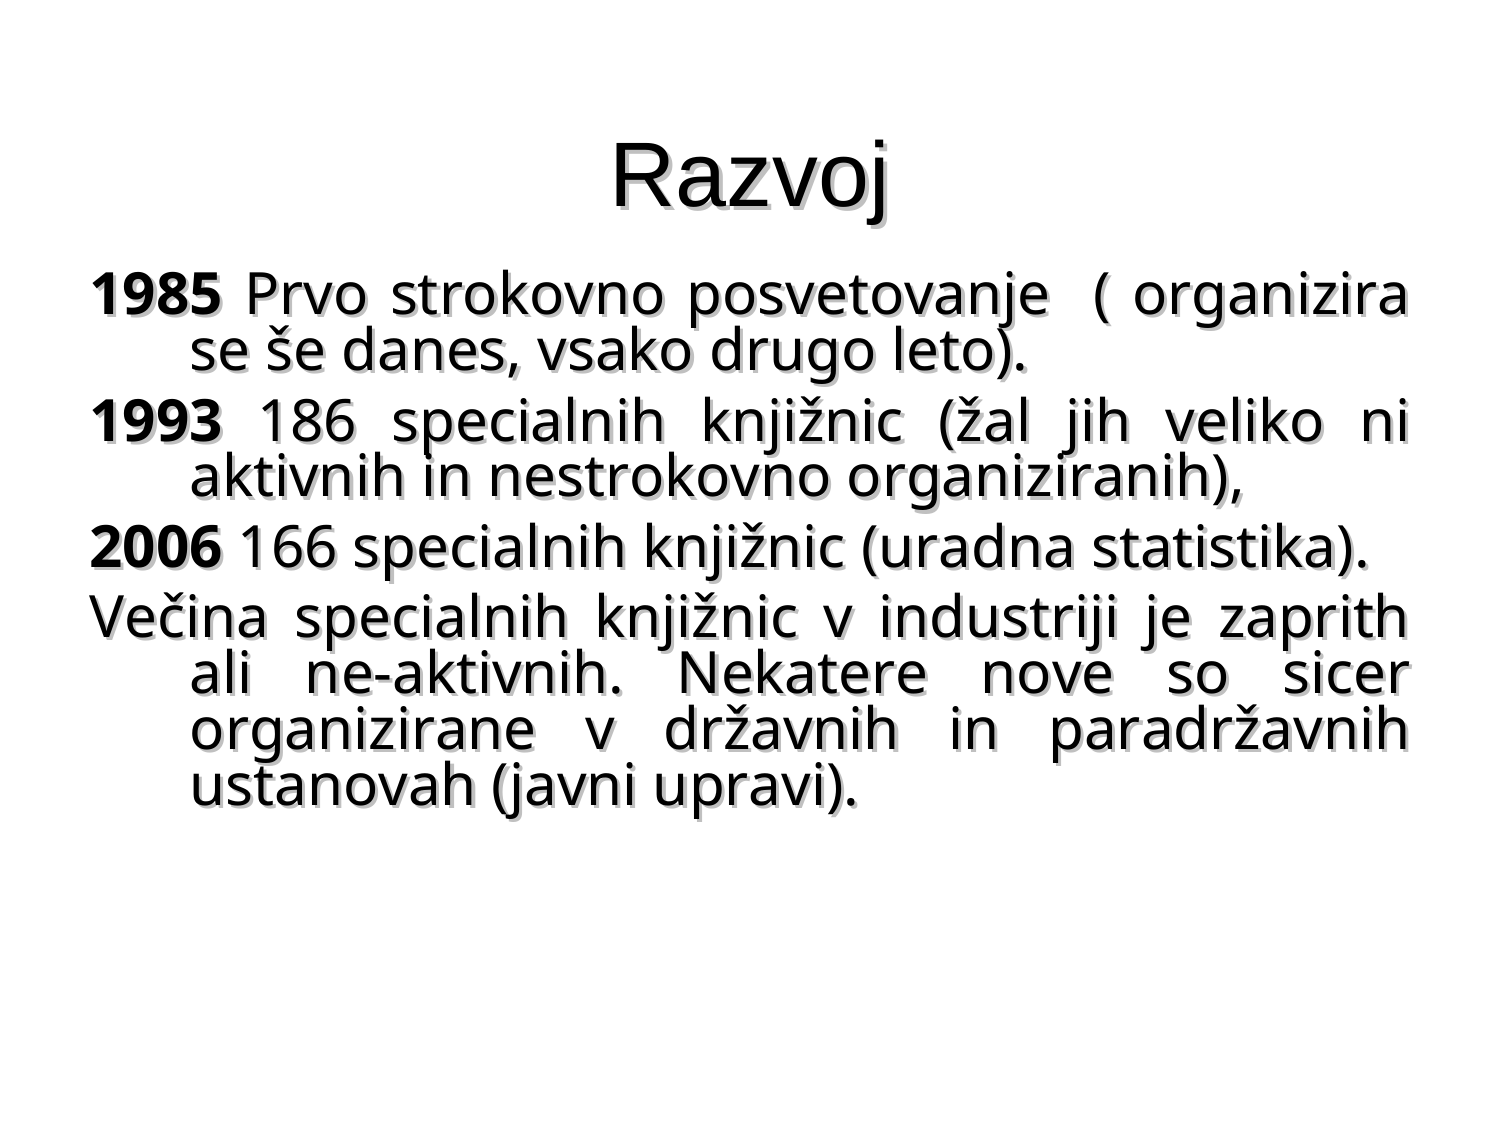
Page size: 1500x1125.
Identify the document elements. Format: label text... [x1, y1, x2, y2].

list 1985 Prvo strokovno posvetovanje ( organizira se še danes, vsako drugo leto). 1993 186 specialnih knjižnic (žal jih veliko ni aktivnih in nestrokovno organiziranih), 2006 166 specialnih knjižnic (uradna statistika). Večina specialnih knjižnic v industriji je zaprith ali ne-aktivnih. Nekatere nove so sicer organizirane v državnih in paradržavnih ustanovah (javni upravi). [75, 262, 1426, 1006]
title Razvoj [75, 25, 1426, 233]
